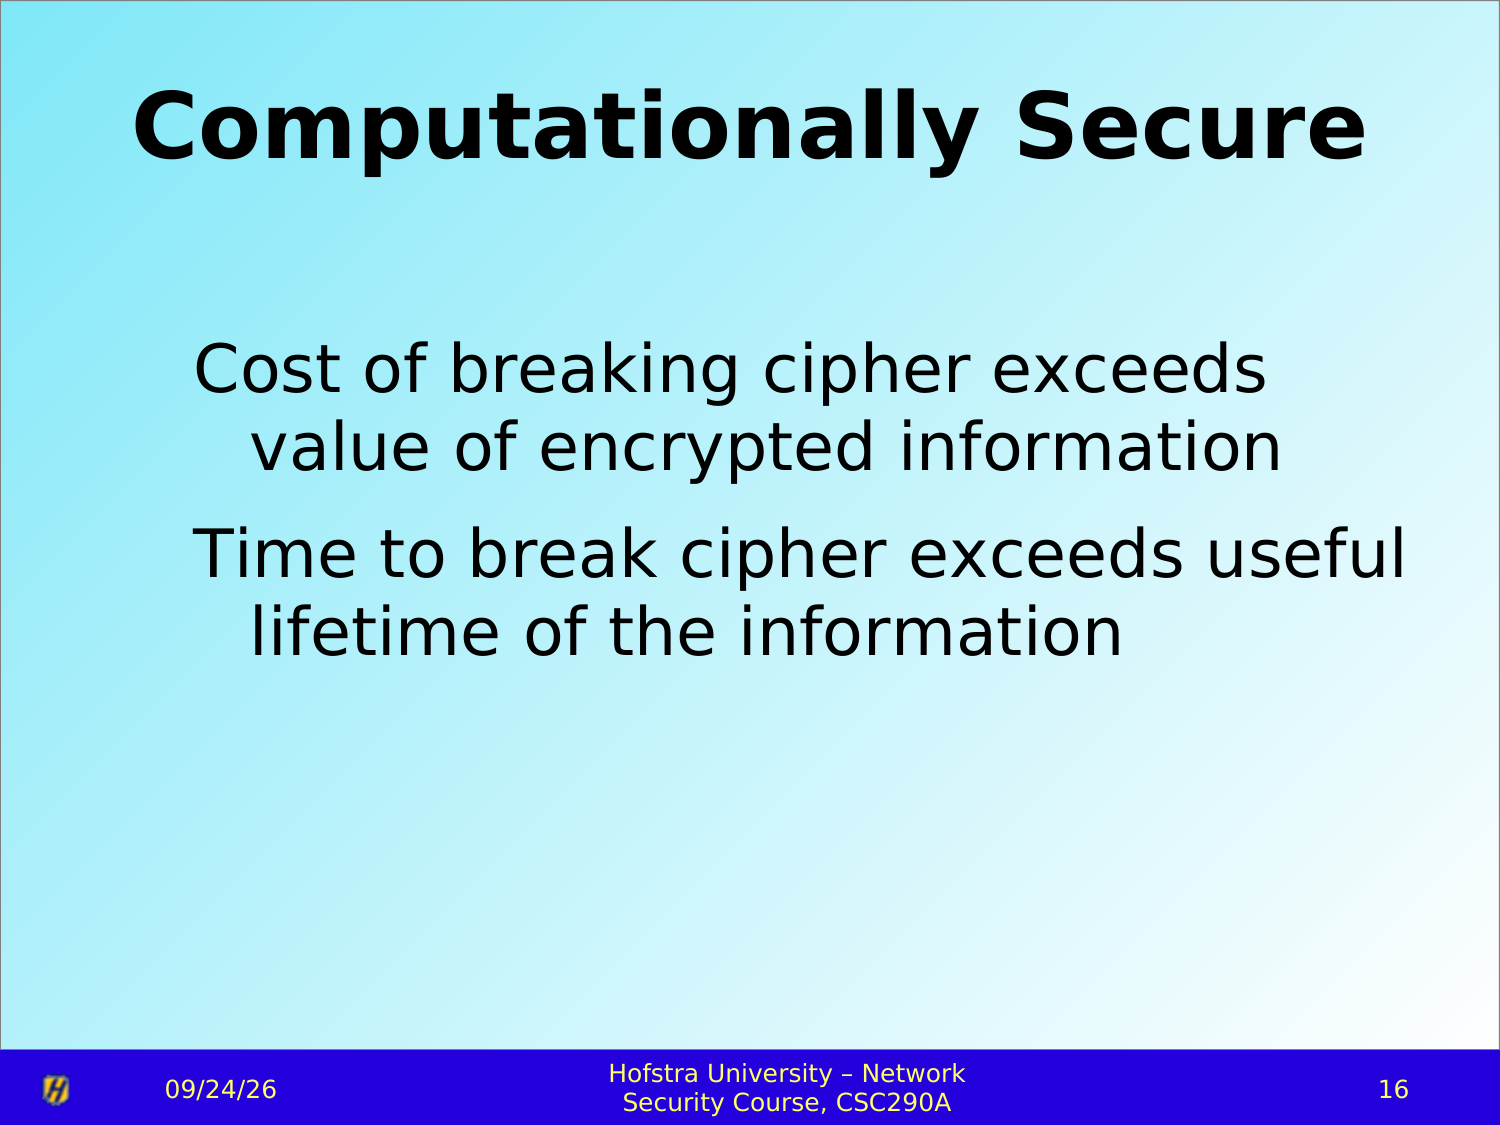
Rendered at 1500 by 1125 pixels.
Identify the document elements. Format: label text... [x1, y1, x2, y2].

picture [37, 1072, 76, 1110]
title Computationally Secure [71, 70, 1431, 184]
list Cost of breaking cipher exceeds value of encrypted information Time to break cipher exceeds useful lifetime of the information [193, 330, 1469, 998]
